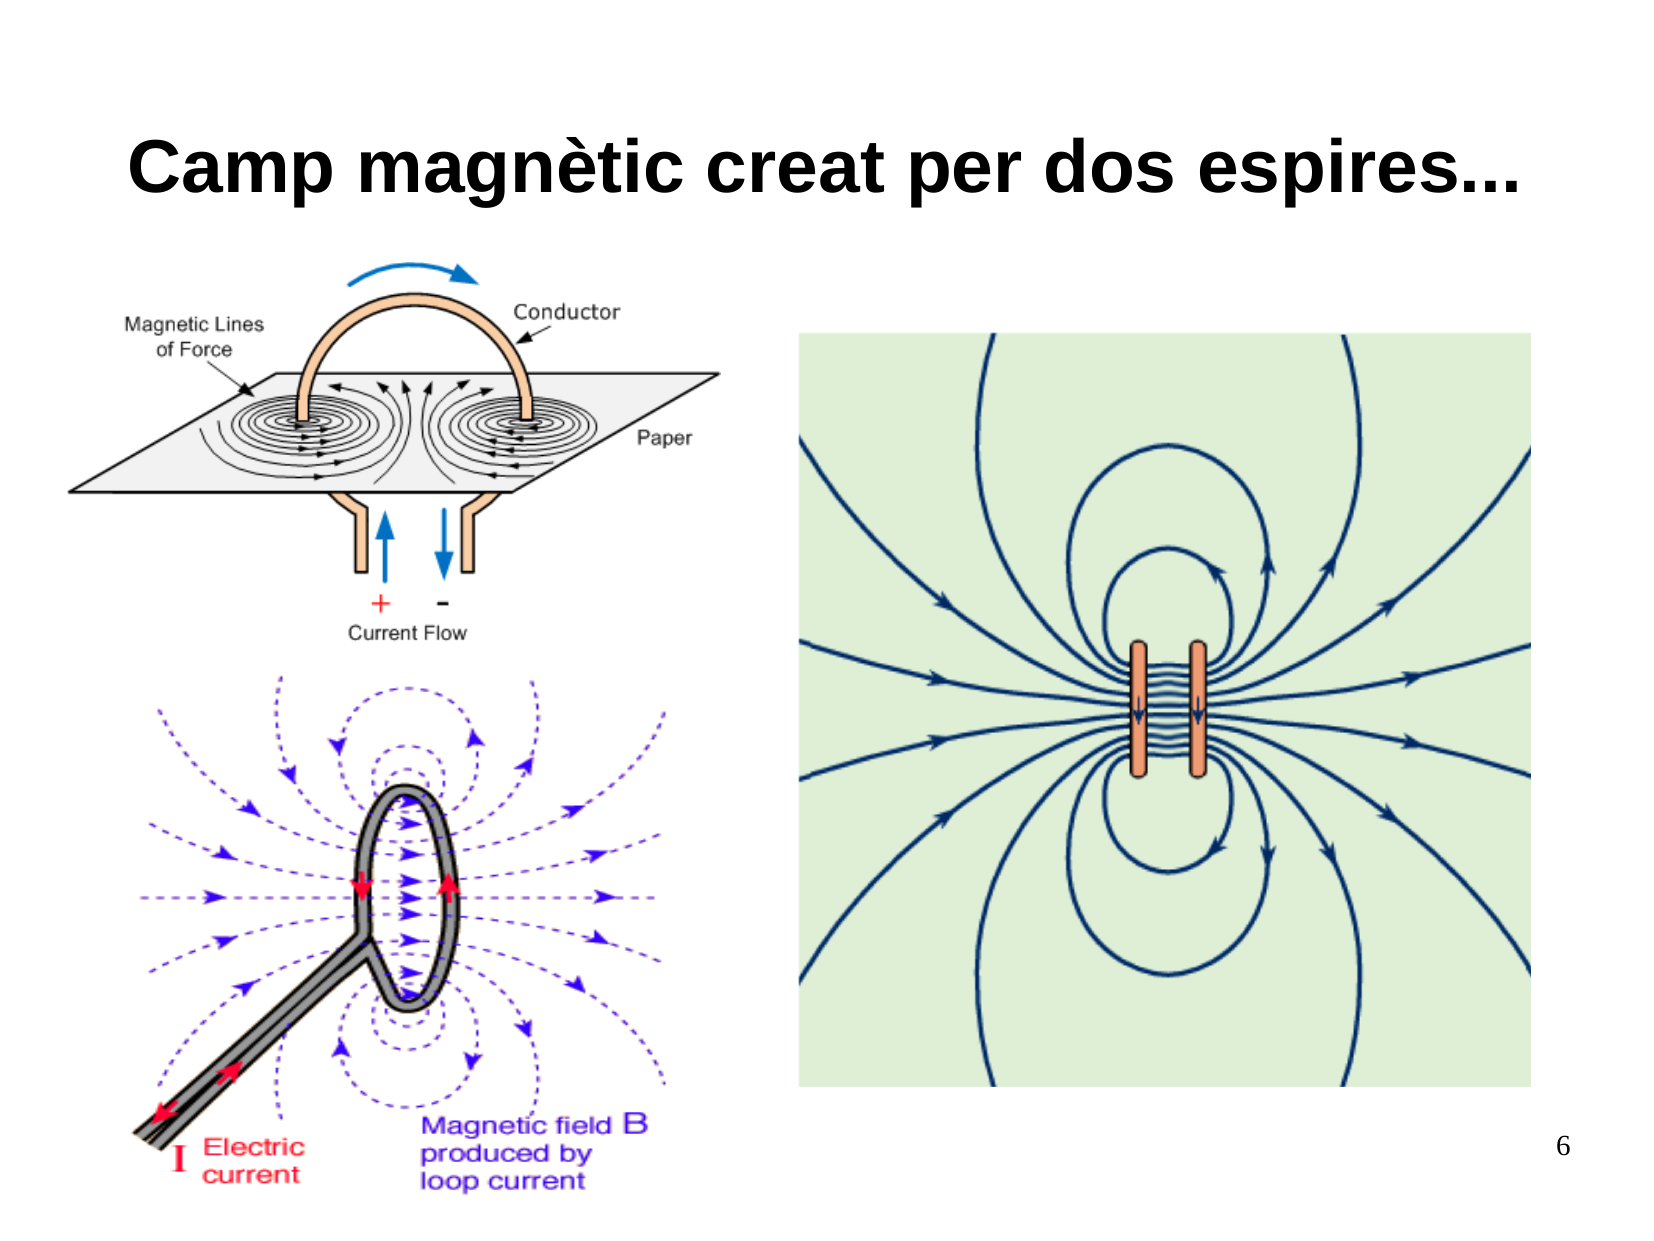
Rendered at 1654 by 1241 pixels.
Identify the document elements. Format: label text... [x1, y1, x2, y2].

text_box Camp magnètic creat per dos espires... [57, 117, 1614, 217]
picture [798, 332, 1531, 1088]
picture [67, 262, 721, 648]
picture [125, 669, 675, 1200]
